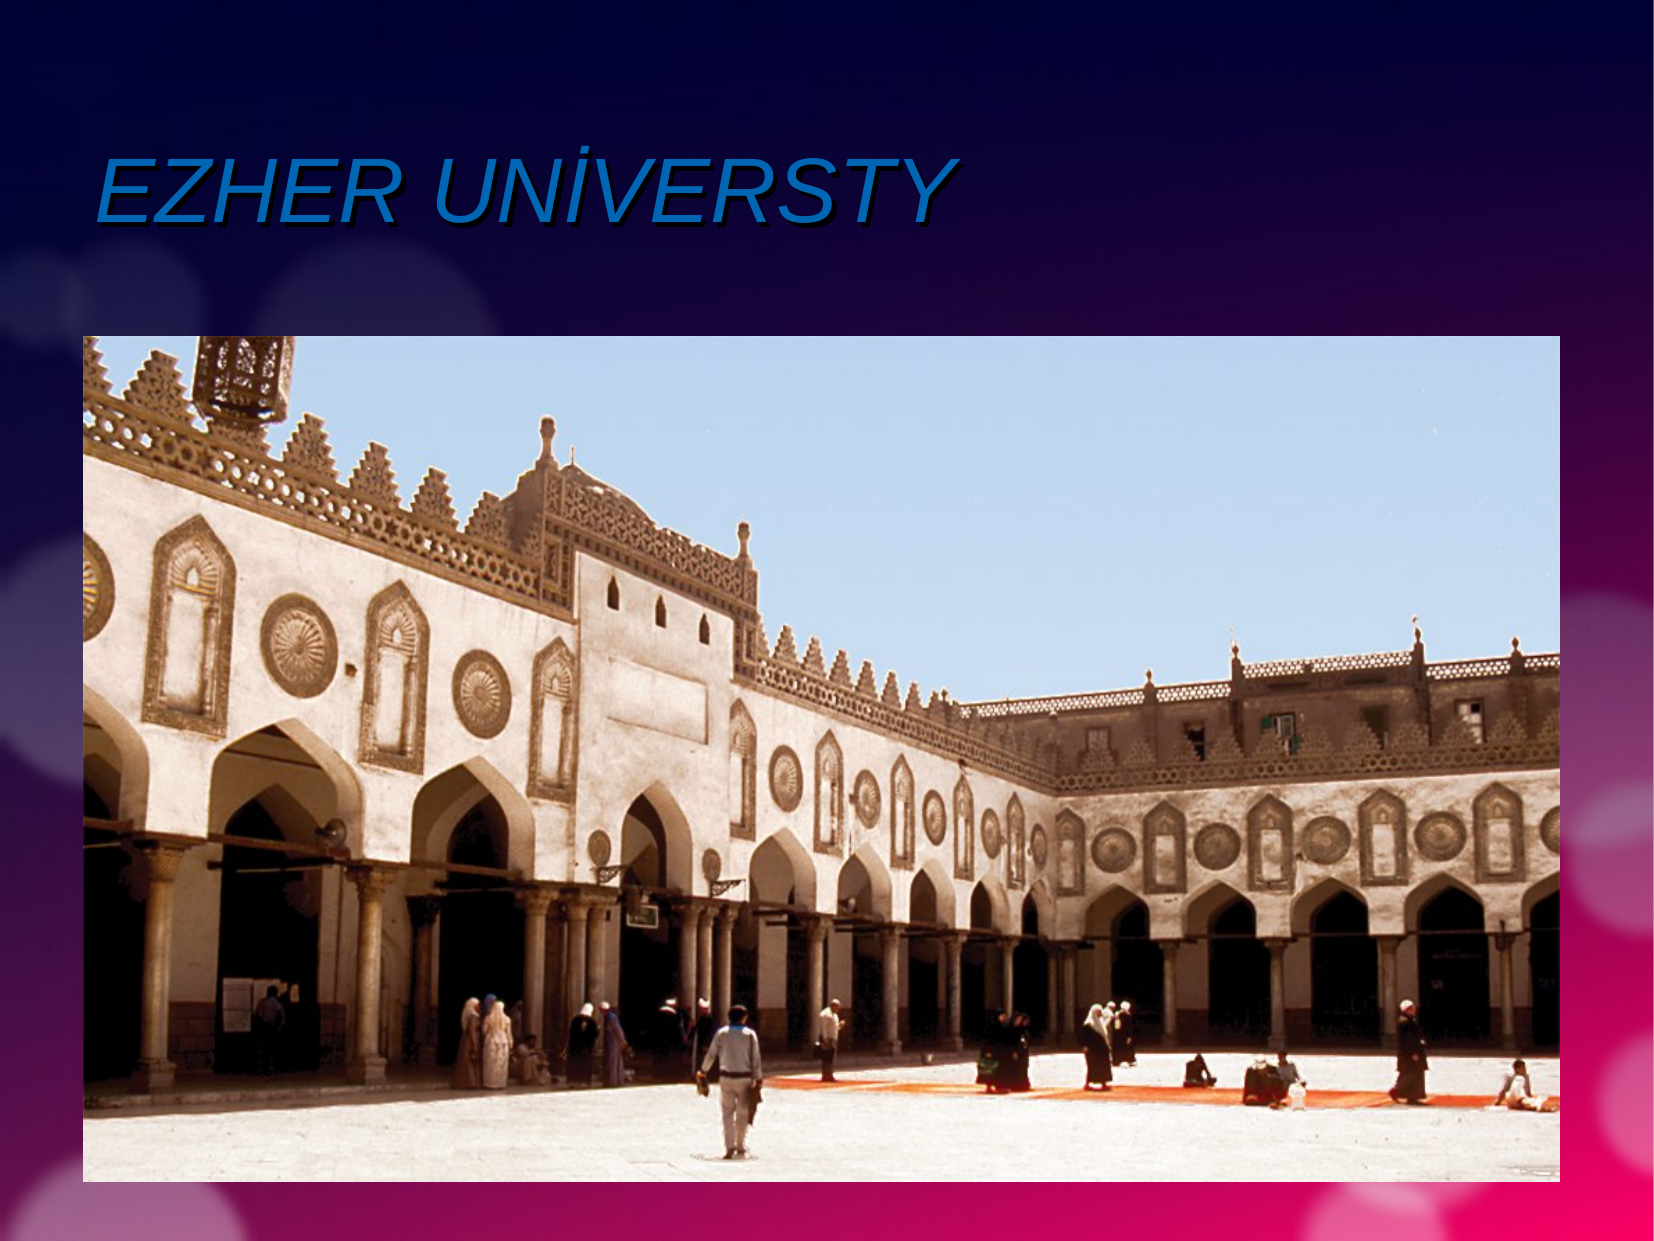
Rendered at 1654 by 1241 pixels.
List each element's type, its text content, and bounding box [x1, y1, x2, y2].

title EZHER UNİVERSTY [94, 82, 1583, 290]
picture [83, 337, 1560, 1182]
